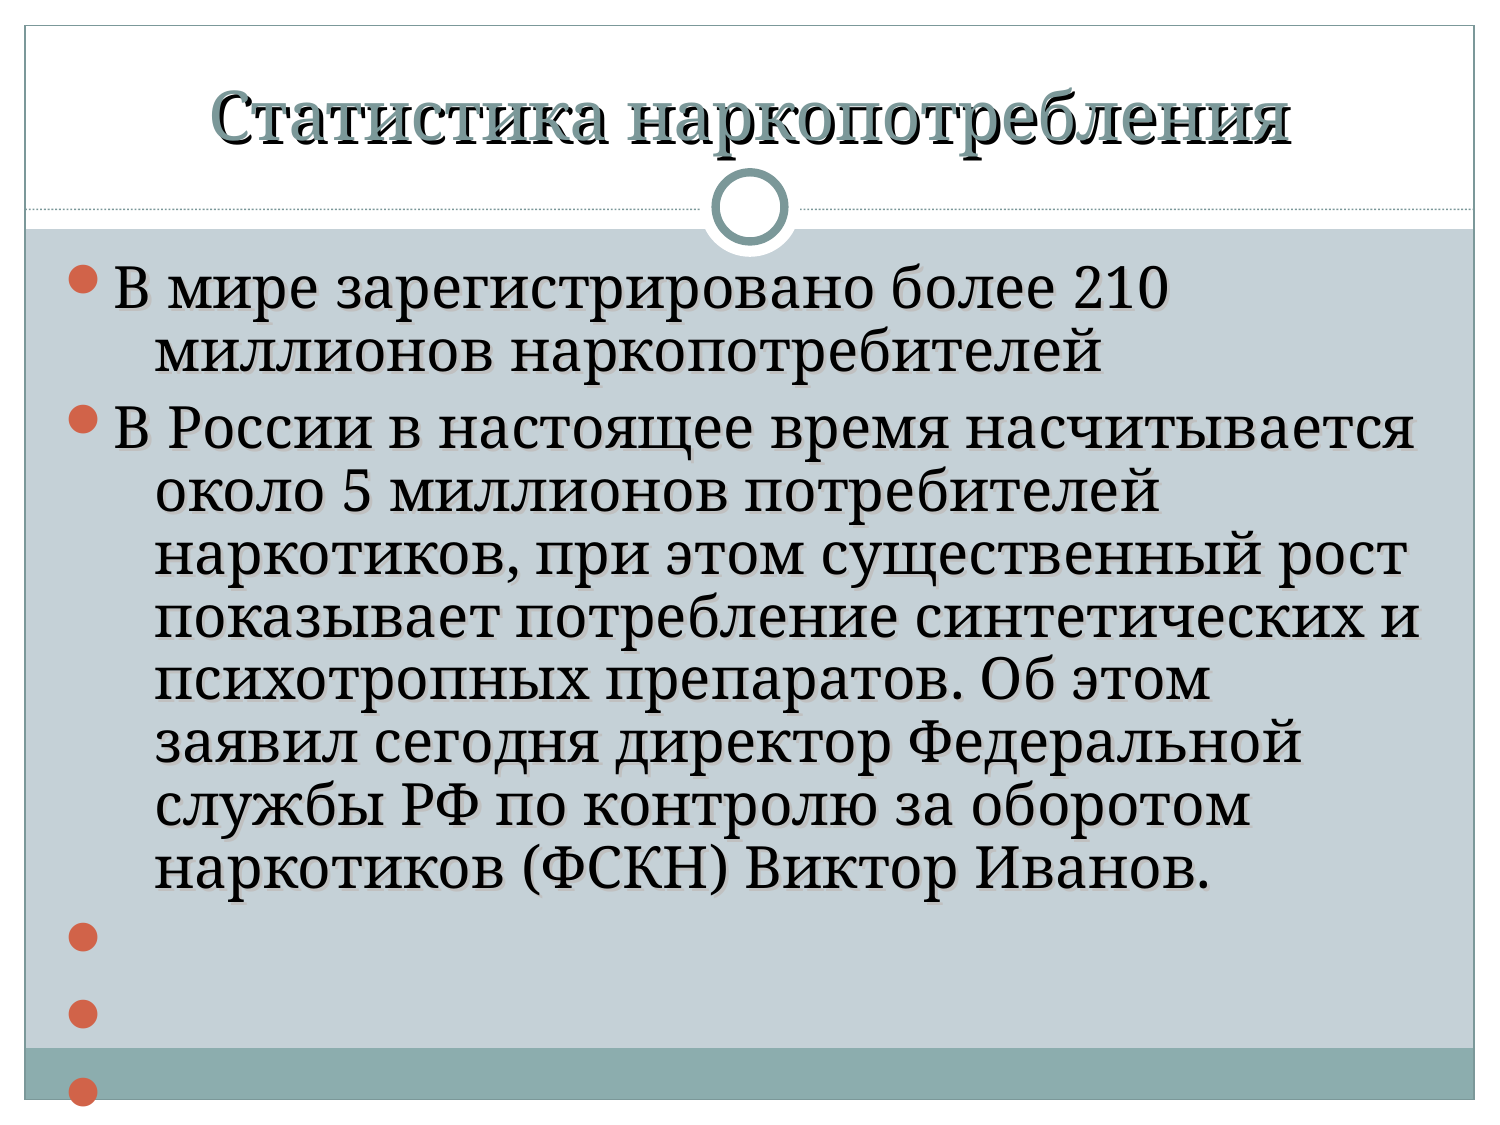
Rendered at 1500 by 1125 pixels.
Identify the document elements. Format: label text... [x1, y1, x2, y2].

list В мире зарегистрировано более 210 миллионов наркопотребителей В России в настоящее время насчитывается около 5 миллионов потребителей наркотиков, при этом существенный рост показывает потребление синтетических и психотропных препаратов. Об этом заявил сегодня директор Федеральной службы РФ по контролю за оборотом наркотиков (ФСКН) Виктор Иванов. [49, 250, 1445, 1001]
title Статистика наркопотребления [49, 37, 1450, 162]
